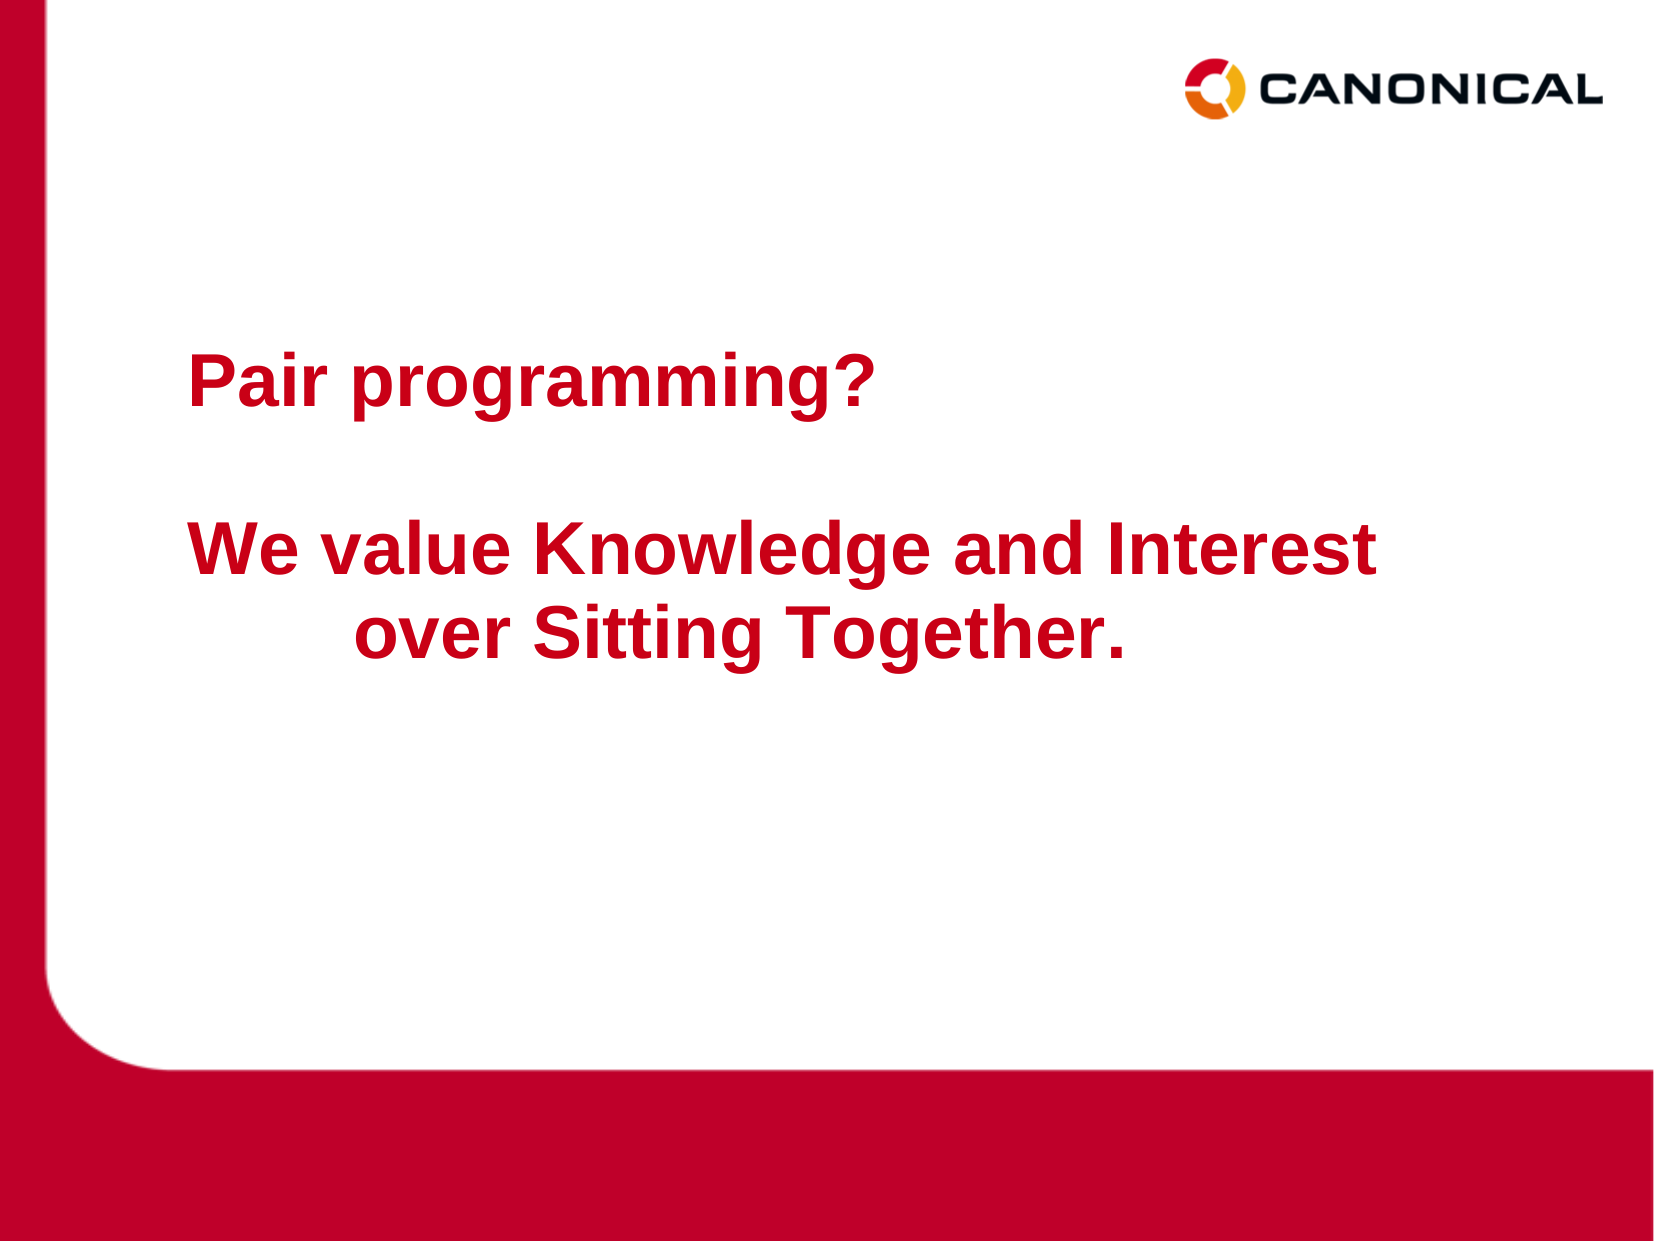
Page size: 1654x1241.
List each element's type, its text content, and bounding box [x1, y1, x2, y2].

title Pair programming? We value Knowledge and Interest over Sitting Together. [187, 150, 1571, 863]
picture [0, 0, 1654, 1241]
